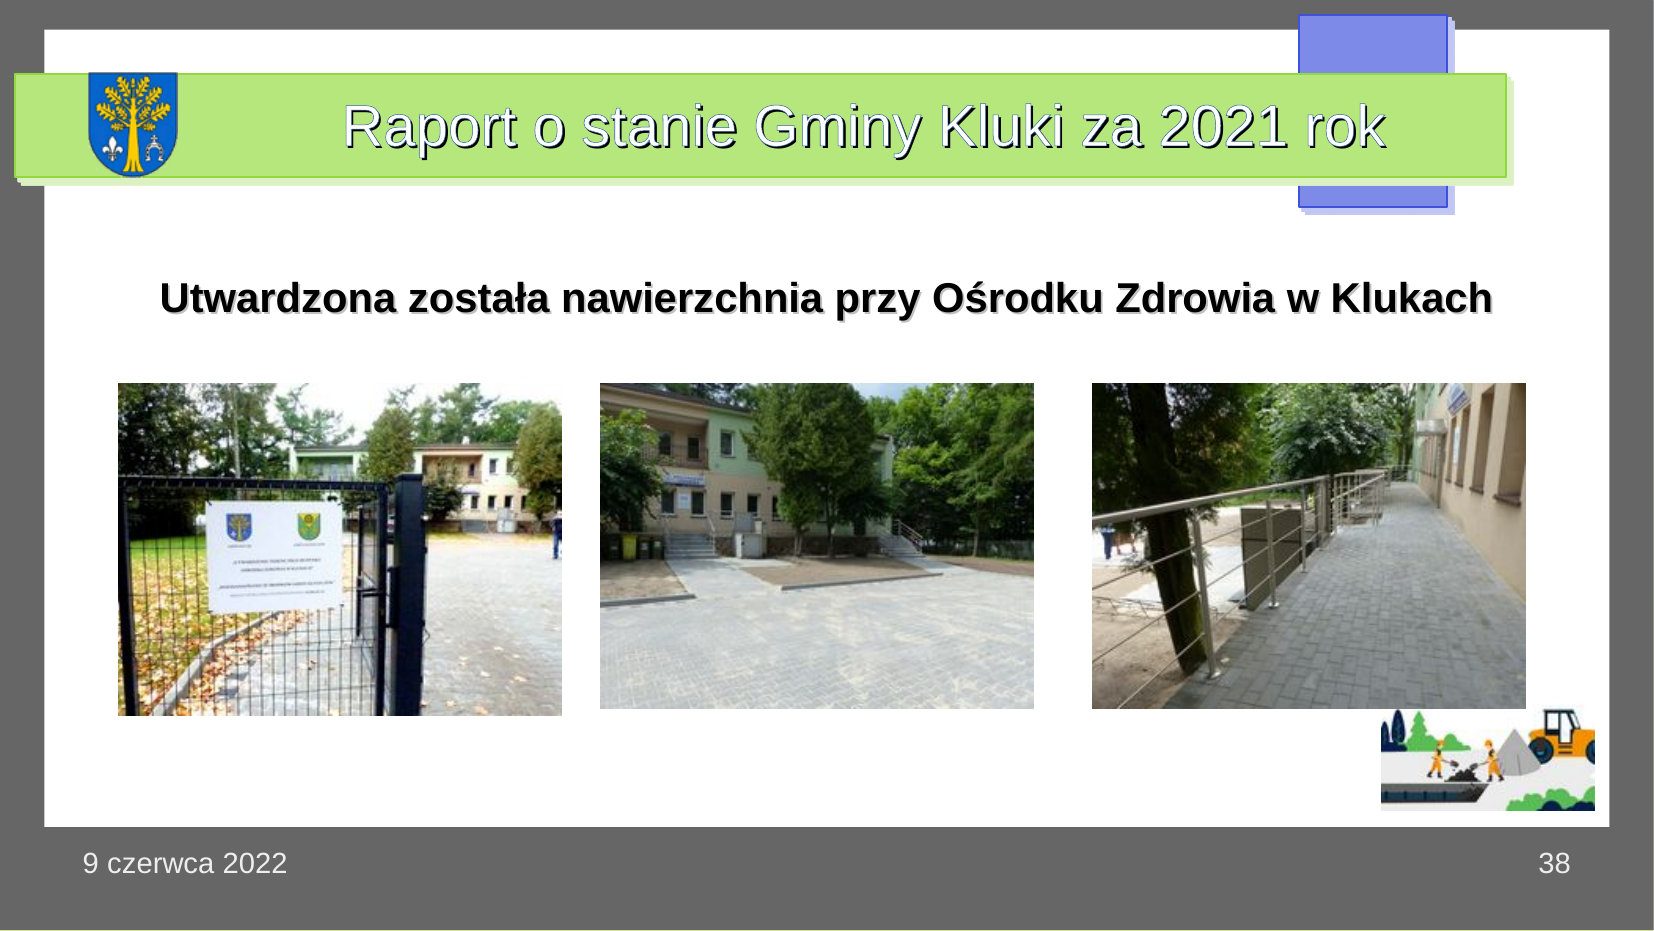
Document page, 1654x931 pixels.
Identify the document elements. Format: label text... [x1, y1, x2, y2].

text_box Utwardzona została nawierzchnia przy Ośrodku Zdrowia w Klukach [118, 236, 1536, 768]
picture [118, 383, 562, 717]
picture [88, 72, 178, 178]
picture [600, 383, 1034, 709]
picture [1092, 383, 1526, 709]
title Raport o stanie Gminy Kluki za 2021 rok [236, 73, 1654, 178]
picture [1381, 679, 1595, 811]
